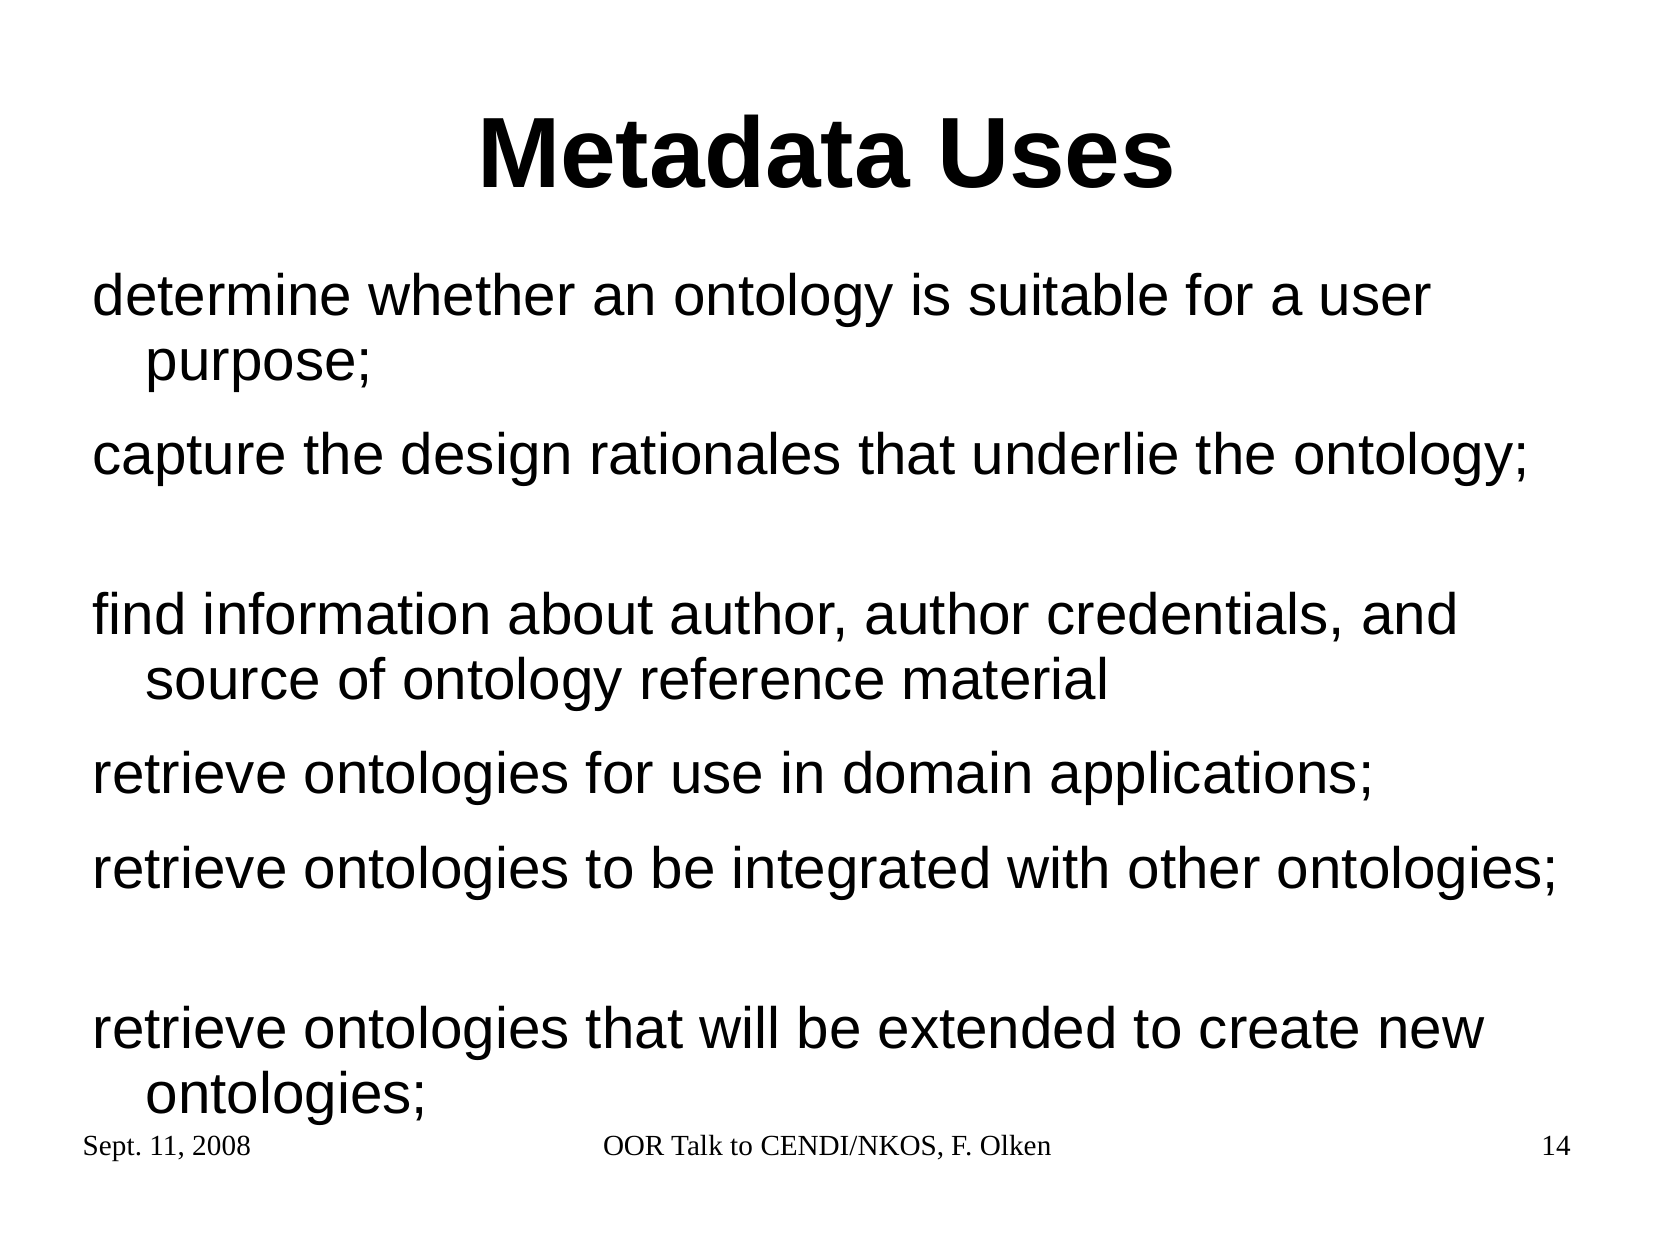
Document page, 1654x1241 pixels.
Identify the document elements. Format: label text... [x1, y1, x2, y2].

title Metadata Uses [82, 56, 1571, 250]
list determine whether an ontology is suitable for a user purpose; capture the design rationales that underlie the ontology; find information about author, author credentials, and source of ontology reference material retrieve ontologies for use in domain applications; retrieve ontologies to be integrated with other ontologies; retrieve ontologies that will be extended to create new ontologies; [75, 262, 1564, 1123]
